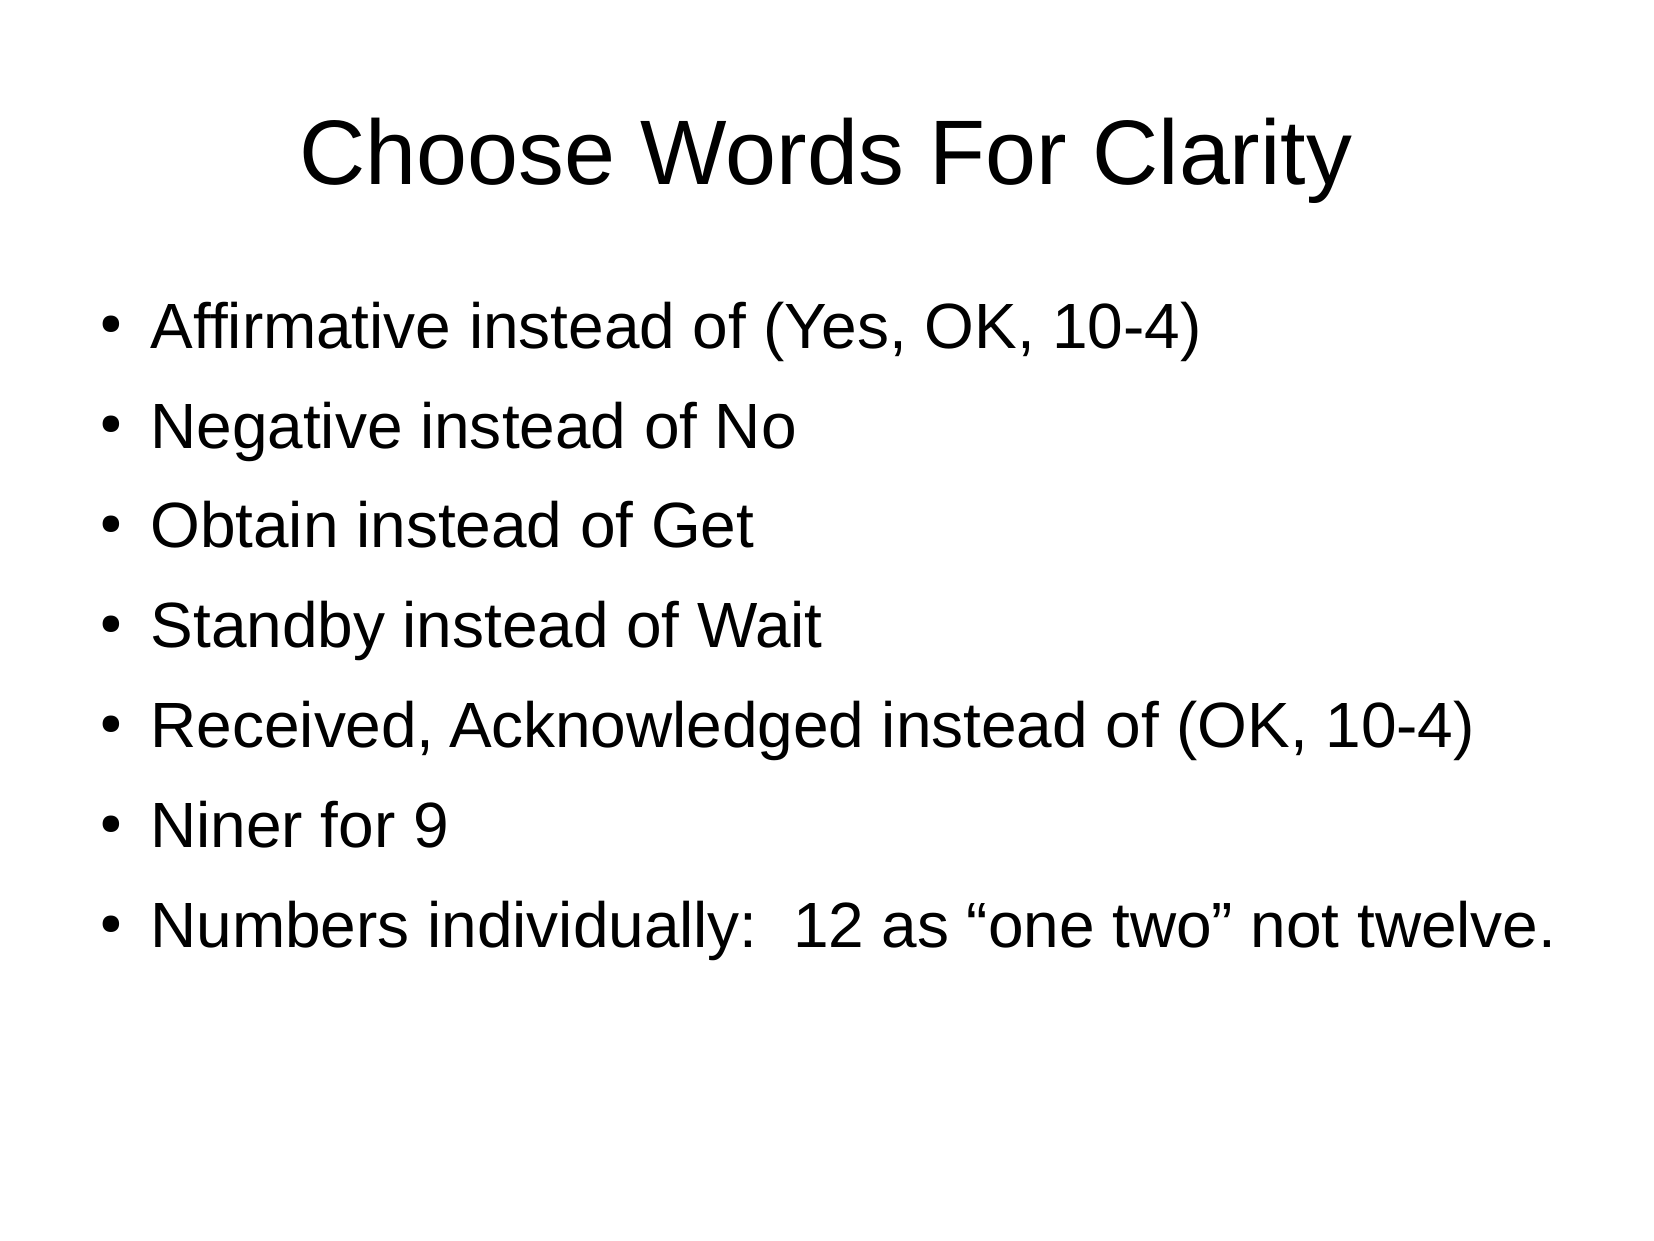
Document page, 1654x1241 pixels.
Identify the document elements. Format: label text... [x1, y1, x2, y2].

title Choose Words For Clarity [82, 49, 1571, 257]
list Affirmative instead of (Yes, OK, 10-4) Negative instead of No Obtain instead of Get Standby instead of Wait Received, Acknowledged instead of (OK, 10-4) Niner for 9 Numbers individually: 12 as “one two” not twelve. [82, 290, 1571, 1010]
